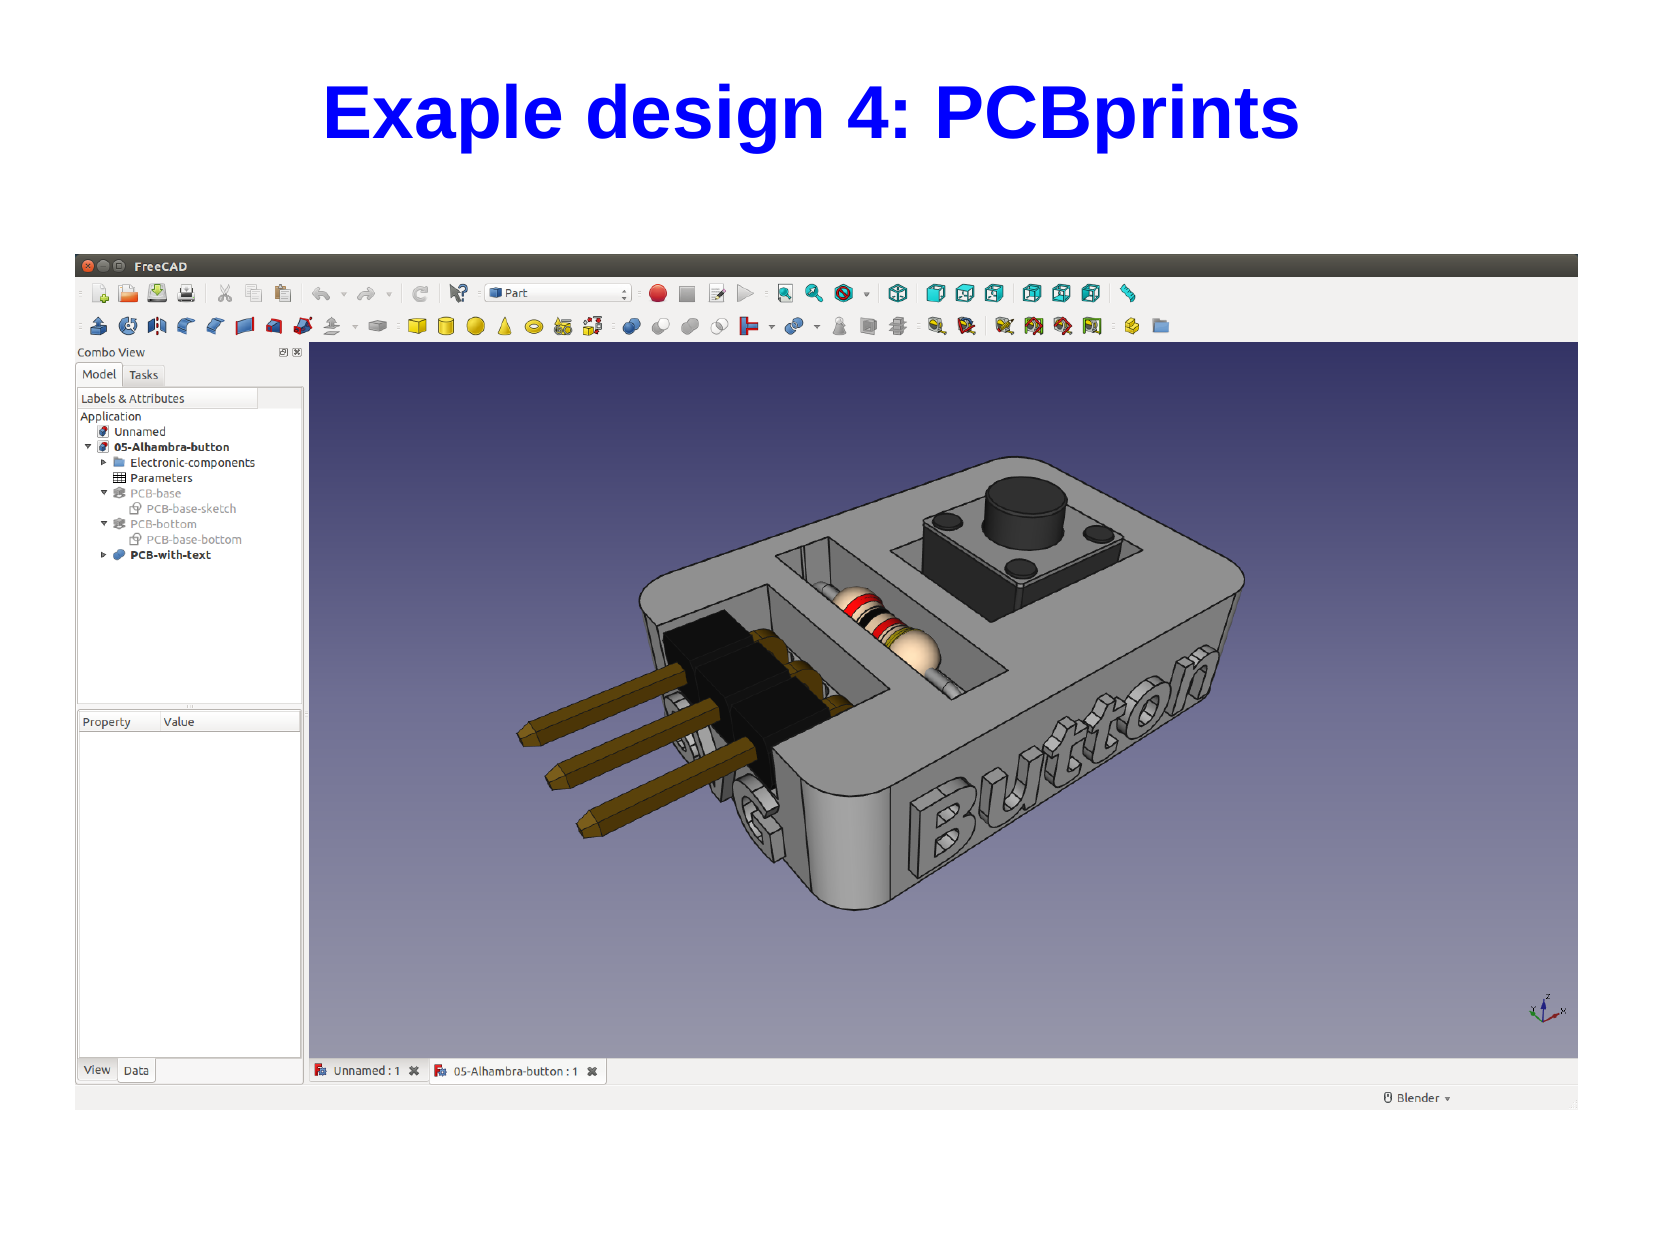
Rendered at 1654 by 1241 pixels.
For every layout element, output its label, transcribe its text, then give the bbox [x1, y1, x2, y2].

picture [75, 254, 1578, 1111]
text_box Exaple design 4: PCBprints [64, 60, 1561, 166]
